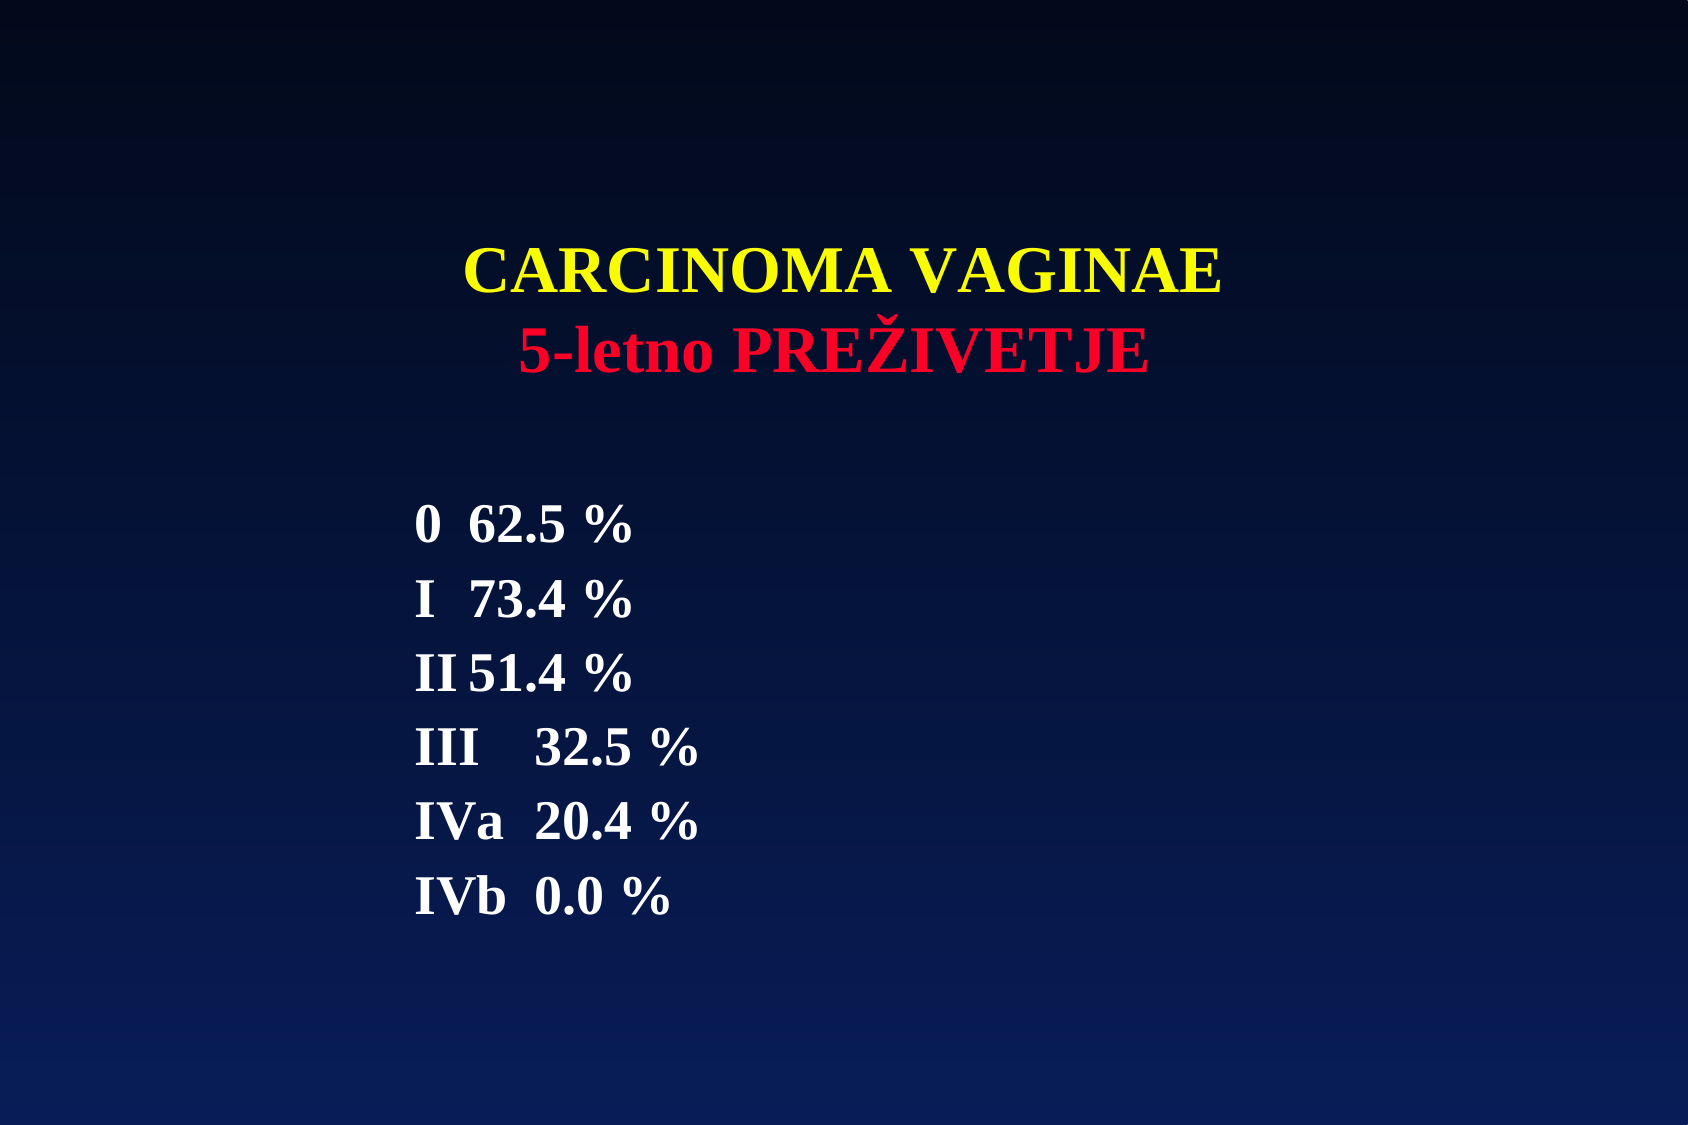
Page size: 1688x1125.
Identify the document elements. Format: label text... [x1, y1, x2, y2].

title CARCINOMA VAGINAE 5-letno PREŽIVETJE [0, 200, 1688, 413]
list 0 62.5 % I 73.4 % II 51.4 % III 32.5 % IVa 20.4 % IVb 0.0 % [399, 487, 1313, 1013]
